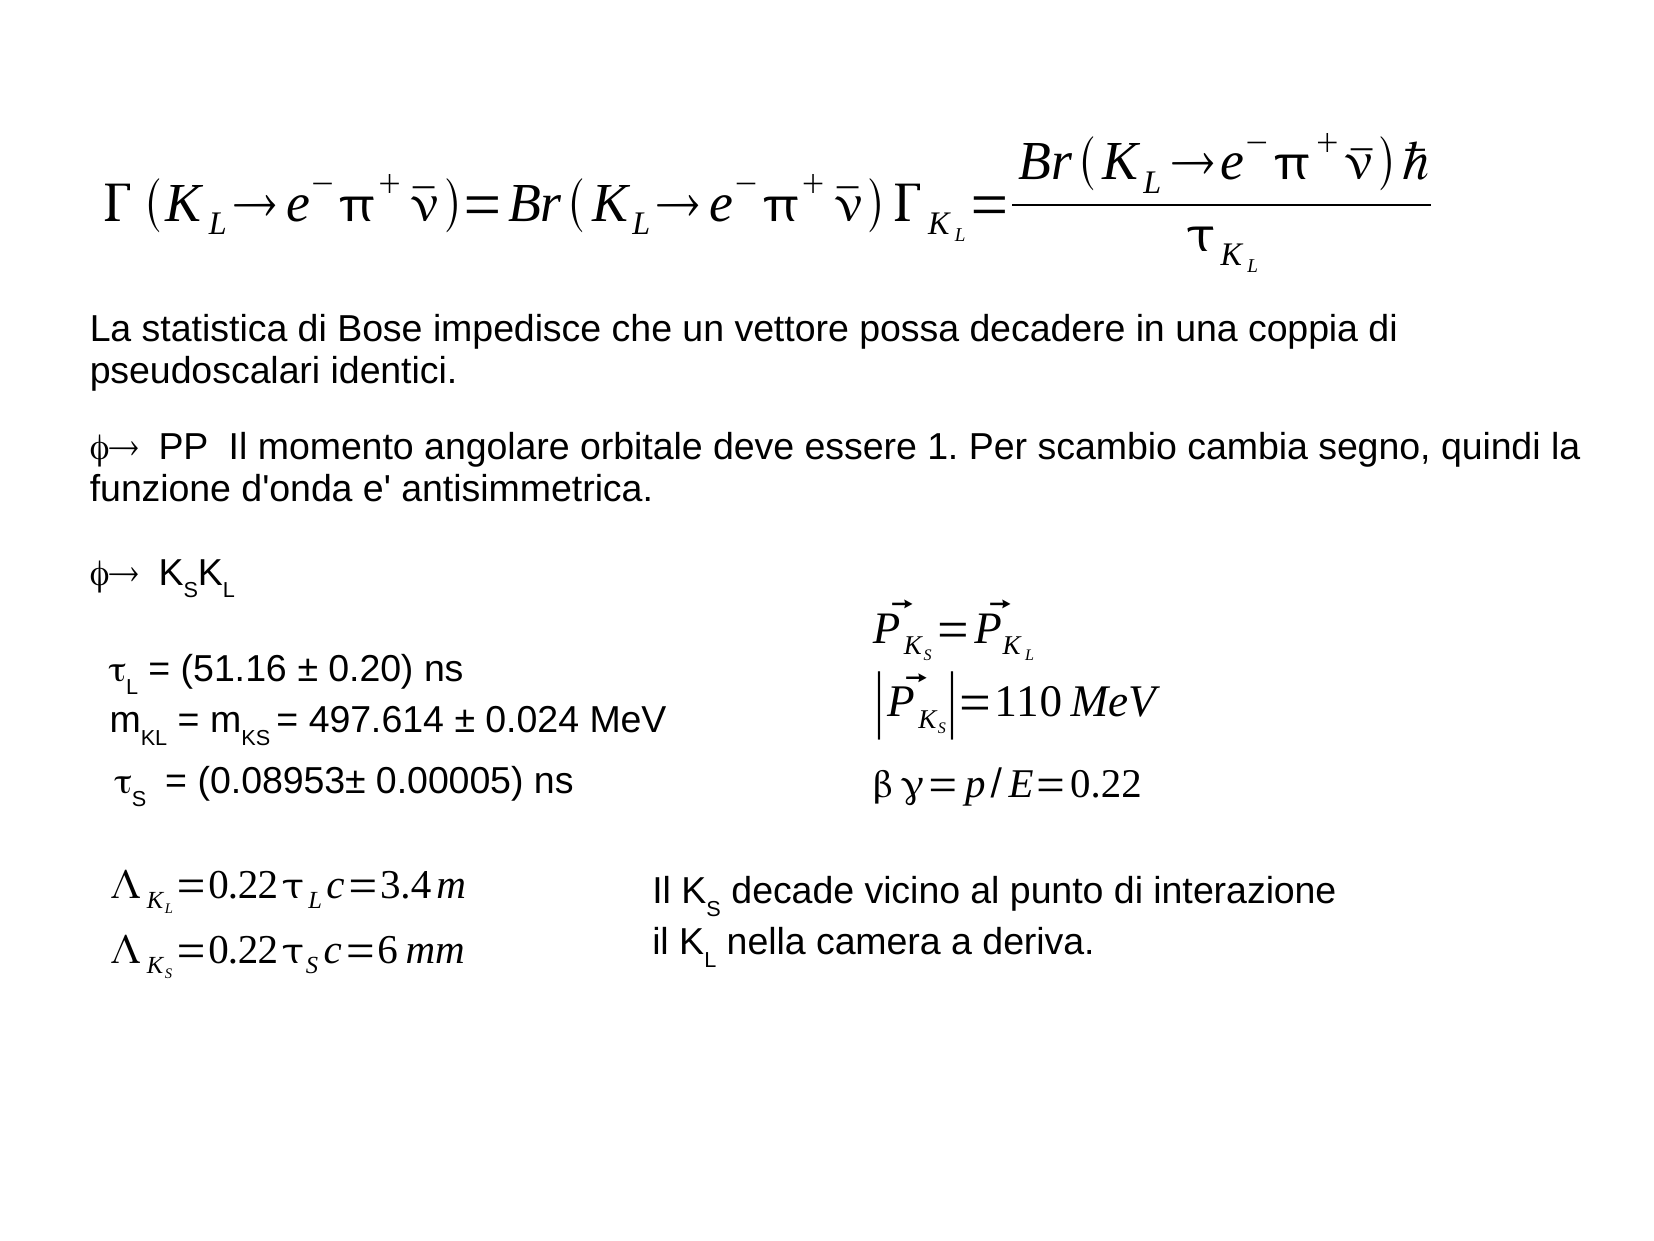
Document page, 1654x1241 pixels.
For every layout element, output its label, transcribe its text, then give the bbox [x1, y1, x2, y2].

chart [862, 761, 1148, 808]
chart [100, 927, 473, 983]
text_box tL = (51.16 ± 0.20) ns mKL = mKS = 497.614 ± 0.024 MeV [94, 640, 695, 762]
chart [858, 668, 1165, 742]
text_box tS = (0.08953± 0.00005) ns [100, 752, 701, 823]
chart [858, 598, 1045, 664]
text_box La statistica di Bose impedisce che un vettore possa decadere in una coppia di pseudoscalari identici. f PP Il momento angolare orbitale deve essere 1. Per scambio cambia segno, quindi la funzione d'onda e' antisimmetrica. f KSKL [75, 300, 1613, 729]
text_box Il KS decade vicino al punto di interazione il KL nella camera a deriva. [637, 862, 1463, 980]
chart [87, 124, 1449, 279]
chart [100, 862, 475, 918]
